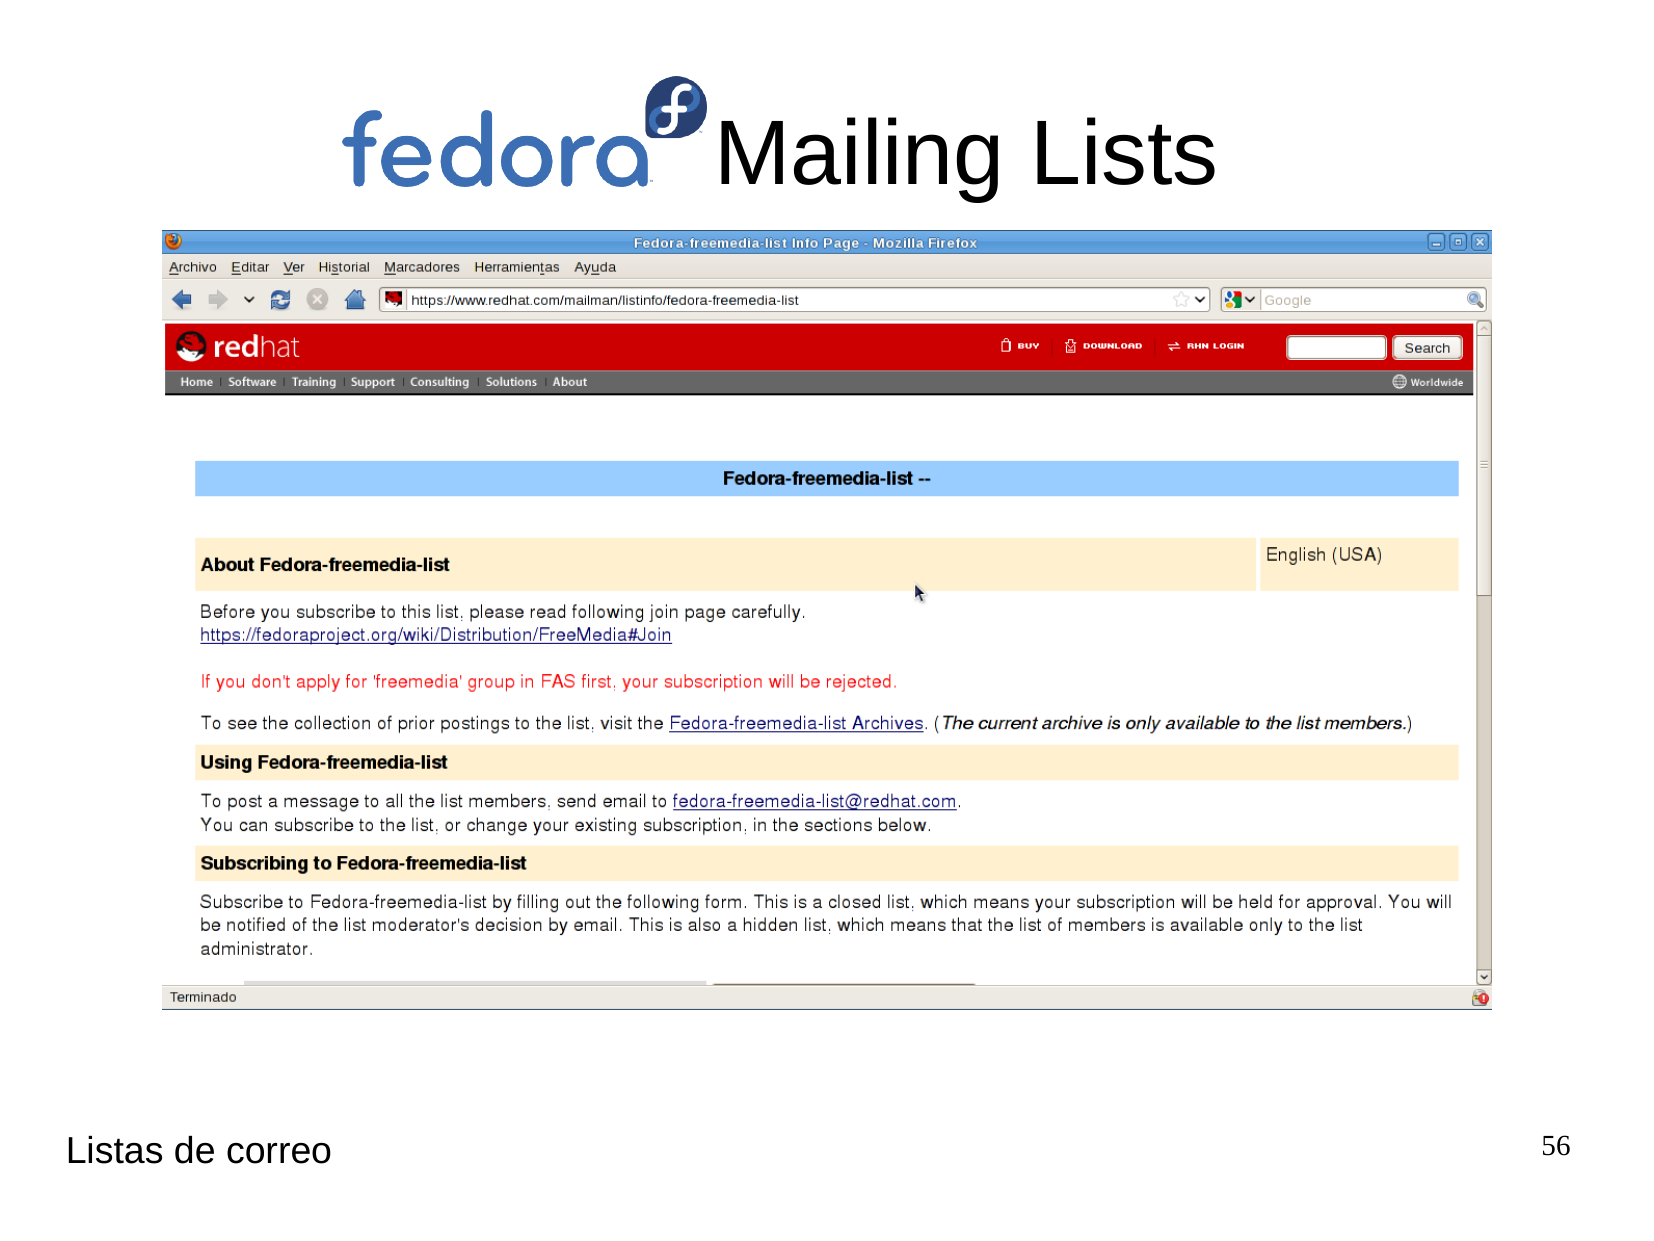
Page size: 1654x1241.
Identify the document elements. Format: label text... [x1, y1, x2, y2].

picture [162, 250, 1492, 1010]
title Mailing Lists [82, 56, 1571, 250]
text_box Listas de correo [51, 1122, 916, 1180]
picture [342, 76, 707, 187]
